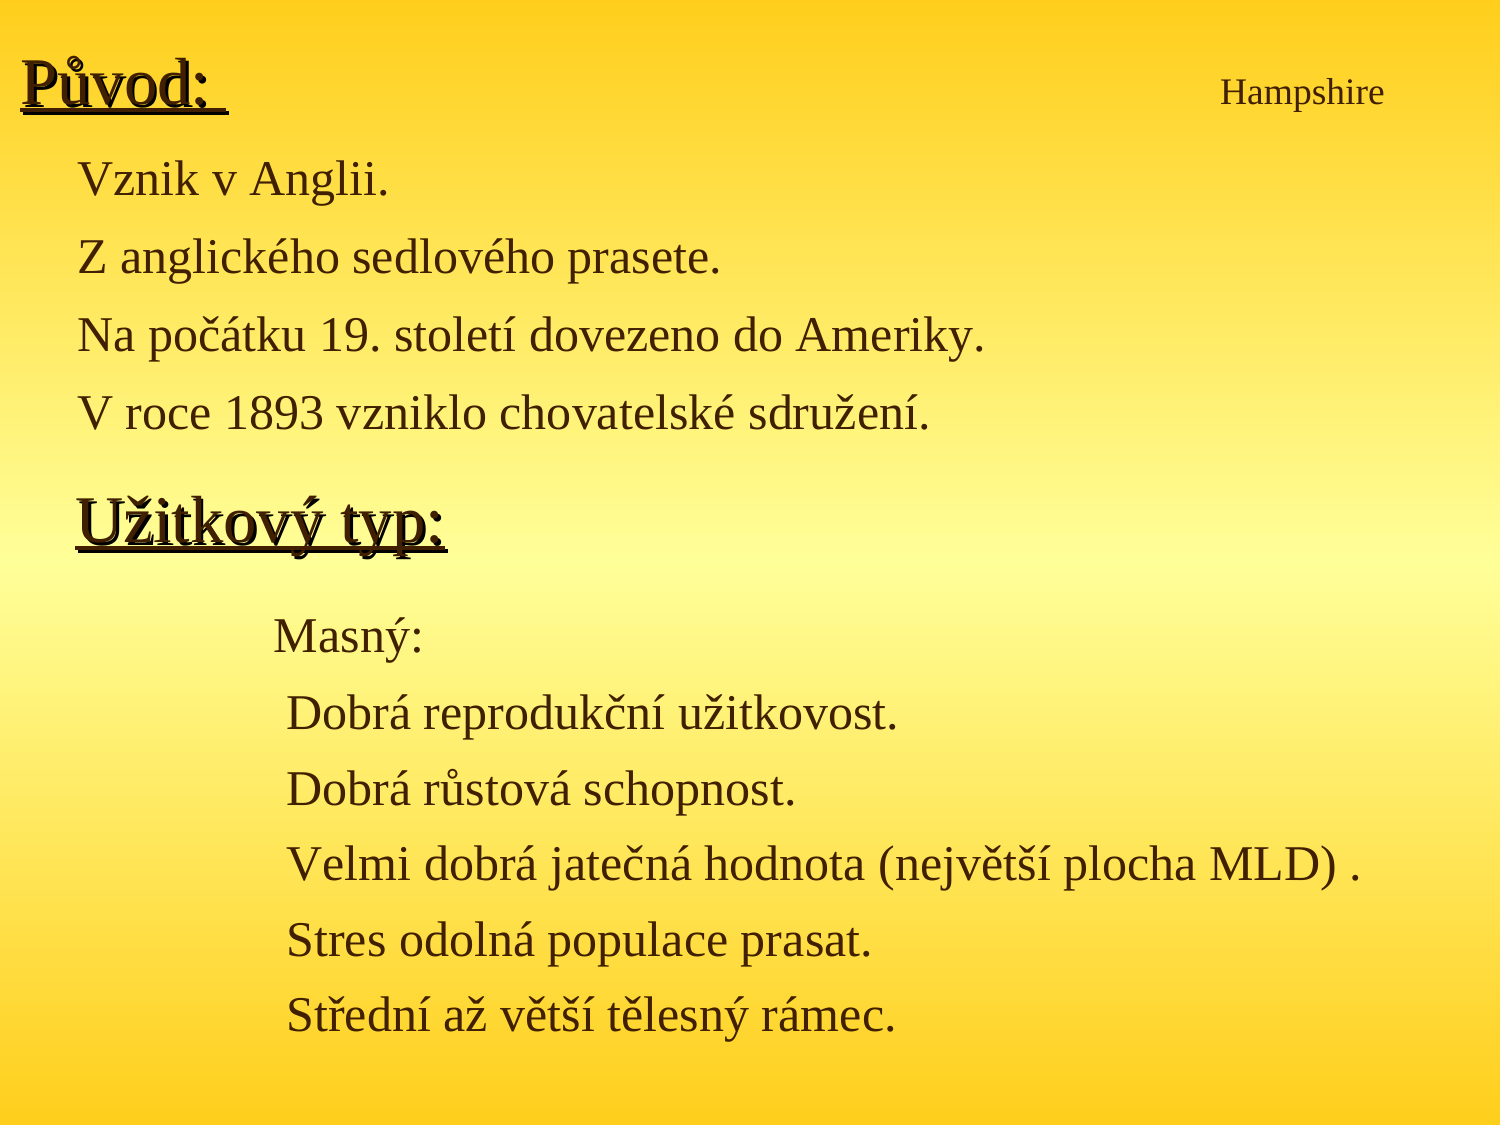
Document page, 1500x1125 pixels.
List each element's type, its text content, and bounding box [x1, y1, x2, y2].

text_box Masný: Dobrá reprodukční užitkovost. Dobrá růstová schopnost. Velmi dobrá jatečná hodnota (největší plocha MLD) . Stres odolná populace prasat. Střední až větší tělesný rámec. [258, 600, 1379, 1049]
text_box Užitkový typ: [60, 475, 461, 565]
text_box Vznik v Anglii. Z anglického sedlového prasete. Na počátku 19. století dovezeno do Ameriky. V roce 1893 vzniklo chovatelské sdružení. [49, 149, 1500, 447]
text_box Původ: Hampshire [0, 37, 1400, 127]
